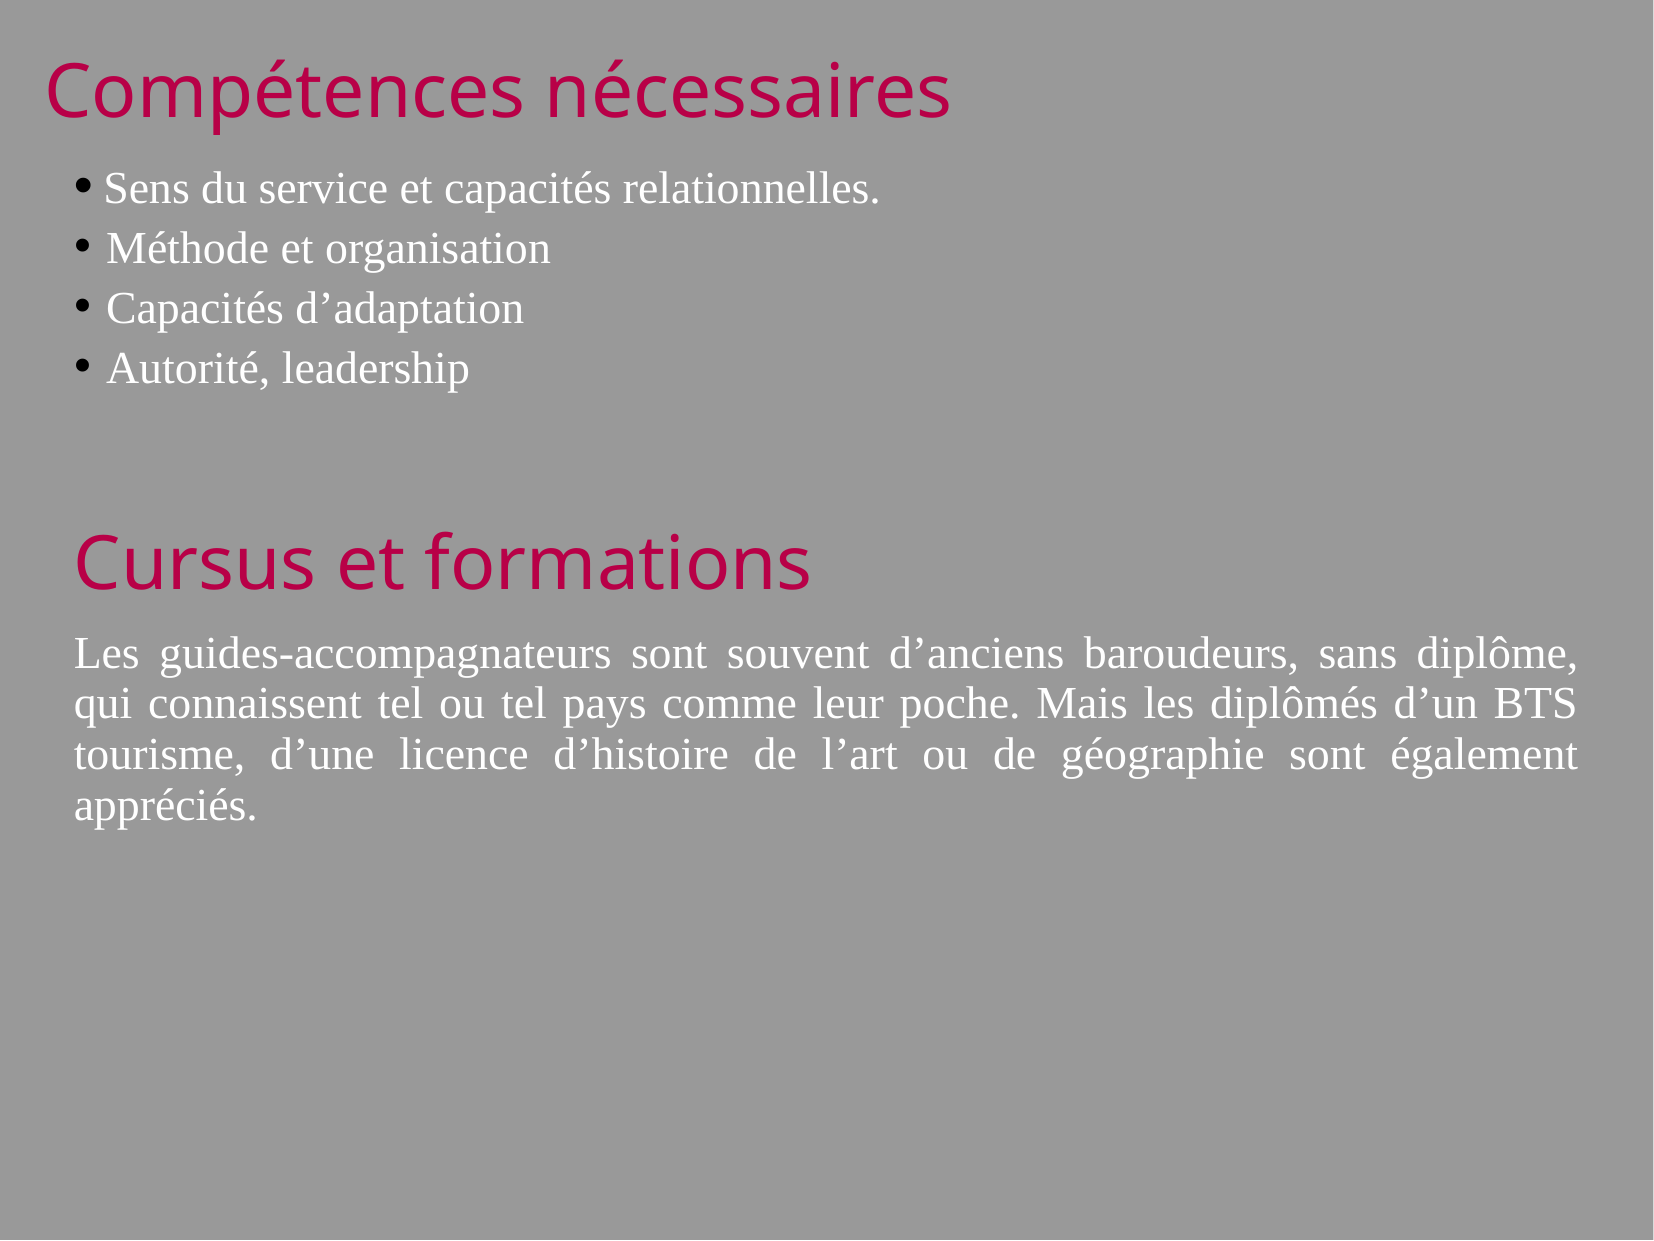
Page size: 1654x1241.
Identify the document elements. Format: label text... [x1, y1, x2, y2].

text_box Cursus et formations [59, 501, 1595, 599]
text_box Compétences nécessaires [29, 29, 1625, 127]
text_box Les guides-accompagnateurs sont souvent d’anciens baroudeurs, sans diplôme, qui connaissent tel ou tel pays comme leur poche. Mais les diplômés d’un BTS tourisme, d’une licence d’histoire de l’art ou de géographie sont également appréciés. [59, 620, 1595, 839]
text_box • Sens du service et capacités relationnelles. • Méthode et organisation • Capacités d’adaptation • Autorité, leadership [59, 147, 1595, 407]
